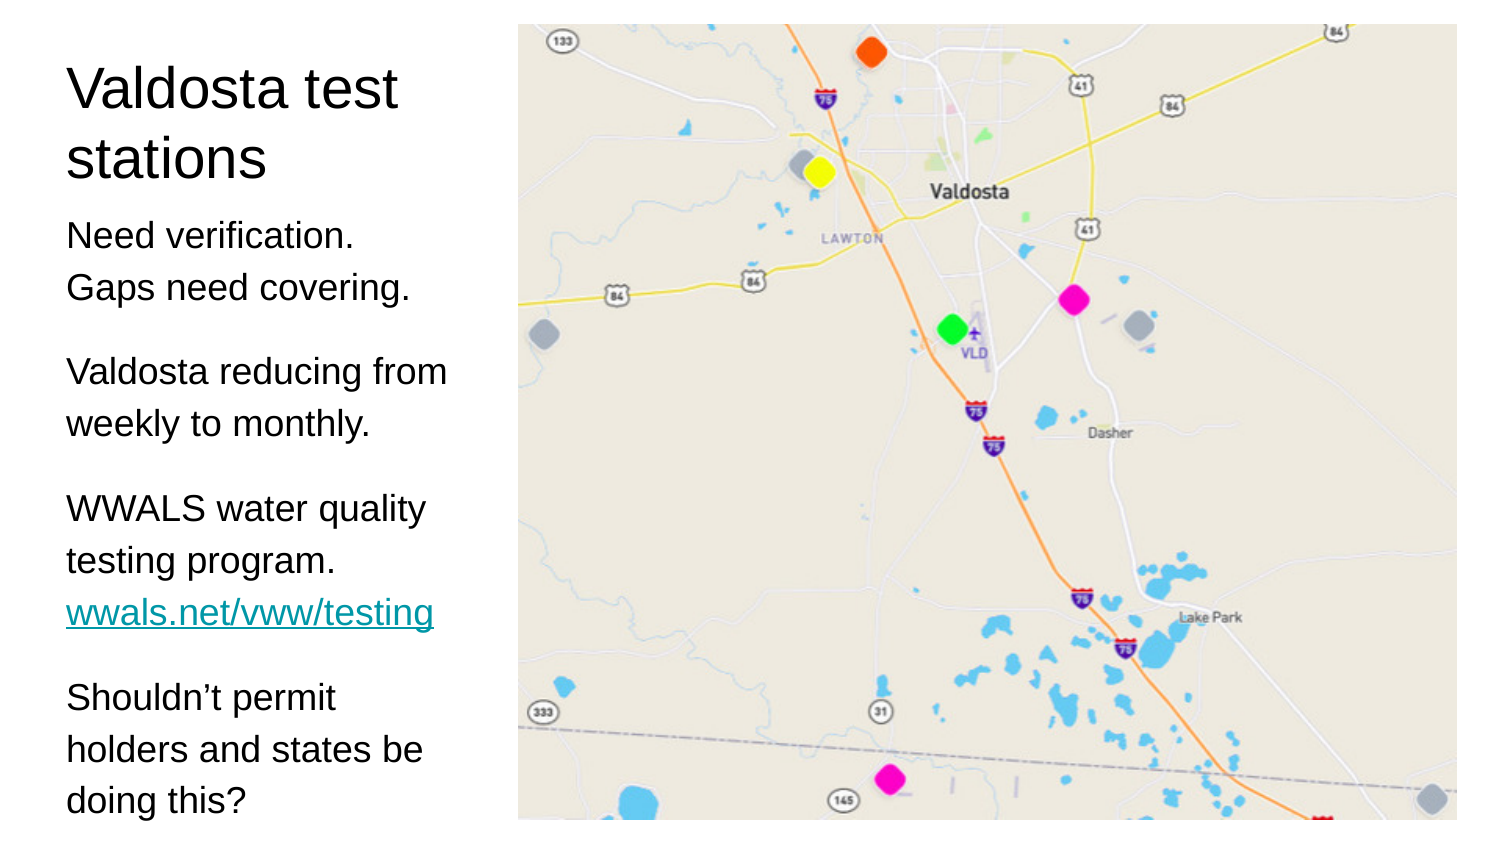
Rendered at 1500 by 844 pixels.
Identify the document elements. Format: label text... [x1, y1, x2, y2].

picture [518, 24, 1457, 820]
title Valdosta test stations [51, 35, 518, 167]
list Need verification. Gaps need covering. Valdosta reducing from weekly to monthly. WWALS water quality testing program. wwals.net/vww/testing Shouldn’t permit holders and states be doing this? [51, 189, 469, 811]
